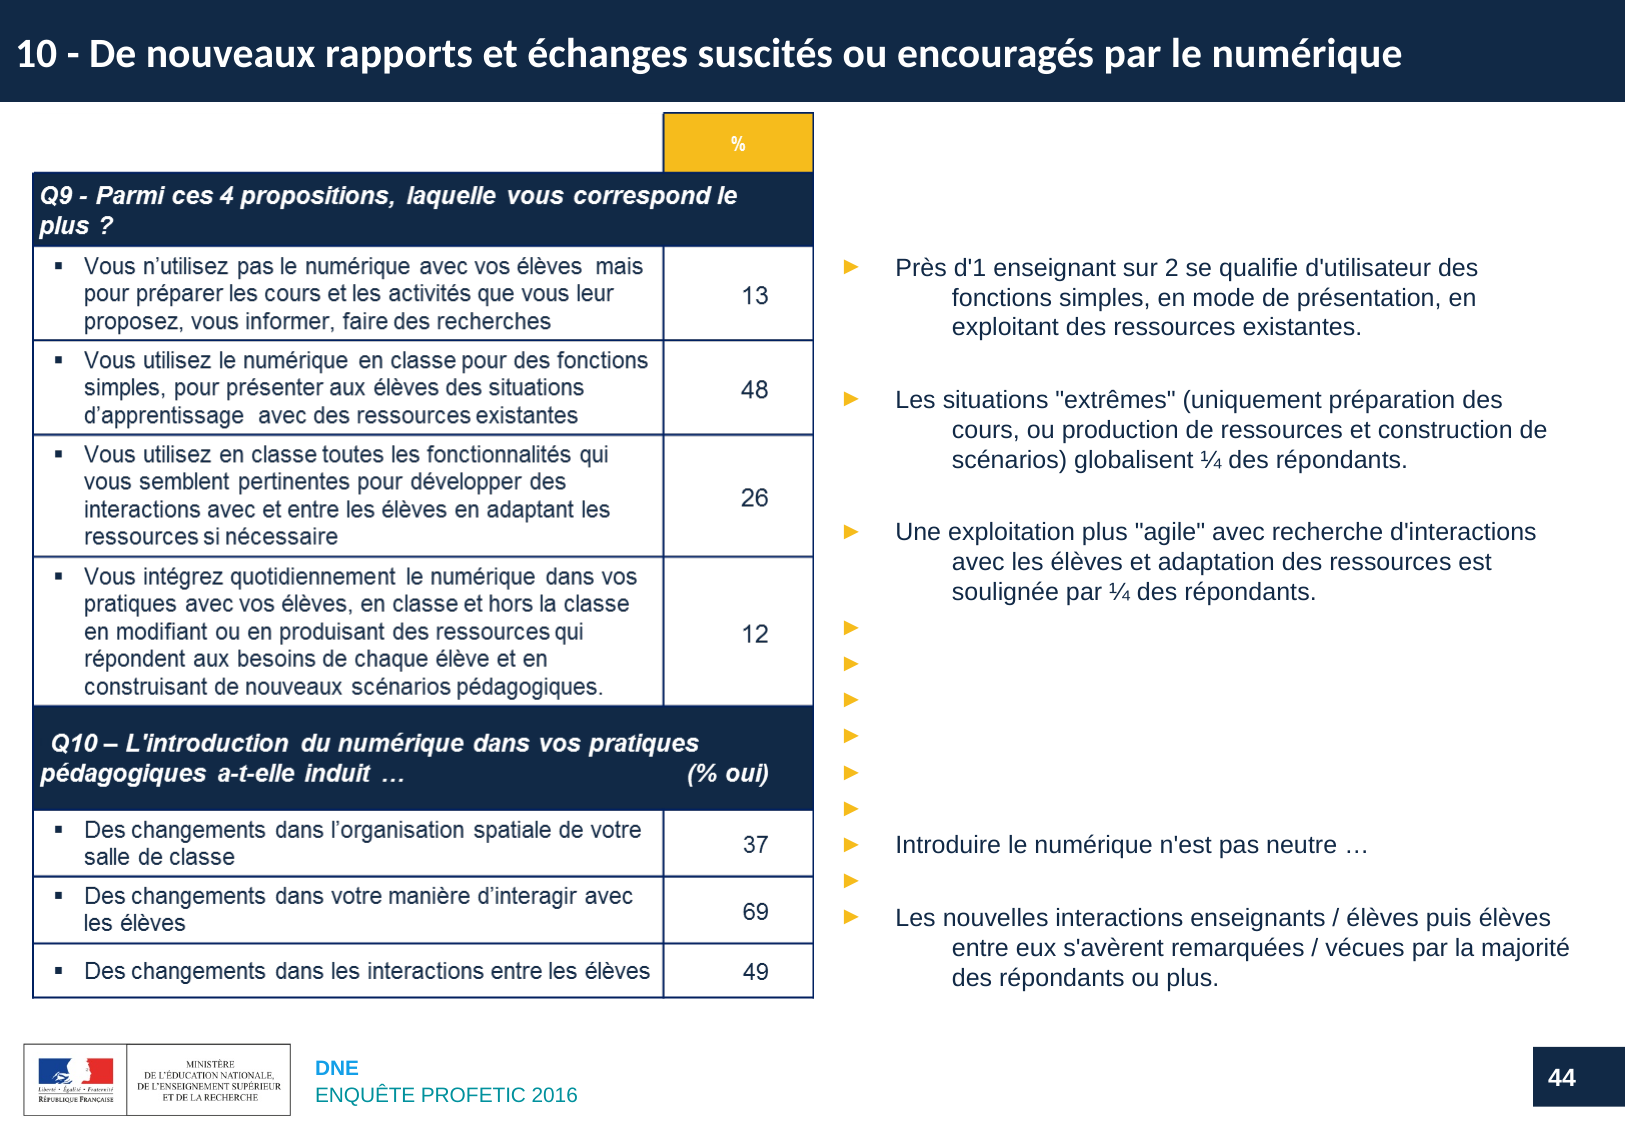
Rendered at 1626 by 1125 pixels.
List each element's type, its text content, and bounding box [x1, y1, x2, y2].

picture [32, 112, 814, 1000]
text_box 44 [1533, 1046, 1625, 1107]
list Près d'1 enseignant sur 2 se qualifie d'utilisateur des fonctions simples, en mode de présentation, en exploitant des ressources existantes. Les situations "extrêmes" (uniquement préparation des cours, ou production de ressources et construction de scénarios) globalisent ¼ des répondants. Une exploitation plus "agile" avec recherche d'interactions avec les élèves et adaptation des ressources est soulignée par ¼ des répondants. Introduire le numérique n'est pas neutre … Les nouvelles interactions enseignants / élèves puis élèves entre eux s'avèrent remarquées / vécues par la majorité des répondants ou plus. [824, 243, 1593, 1000]
title 10 - De nouveaux rapports et échanges suscités ou encouragés par le numérique [0, 0, 1625, 102]
